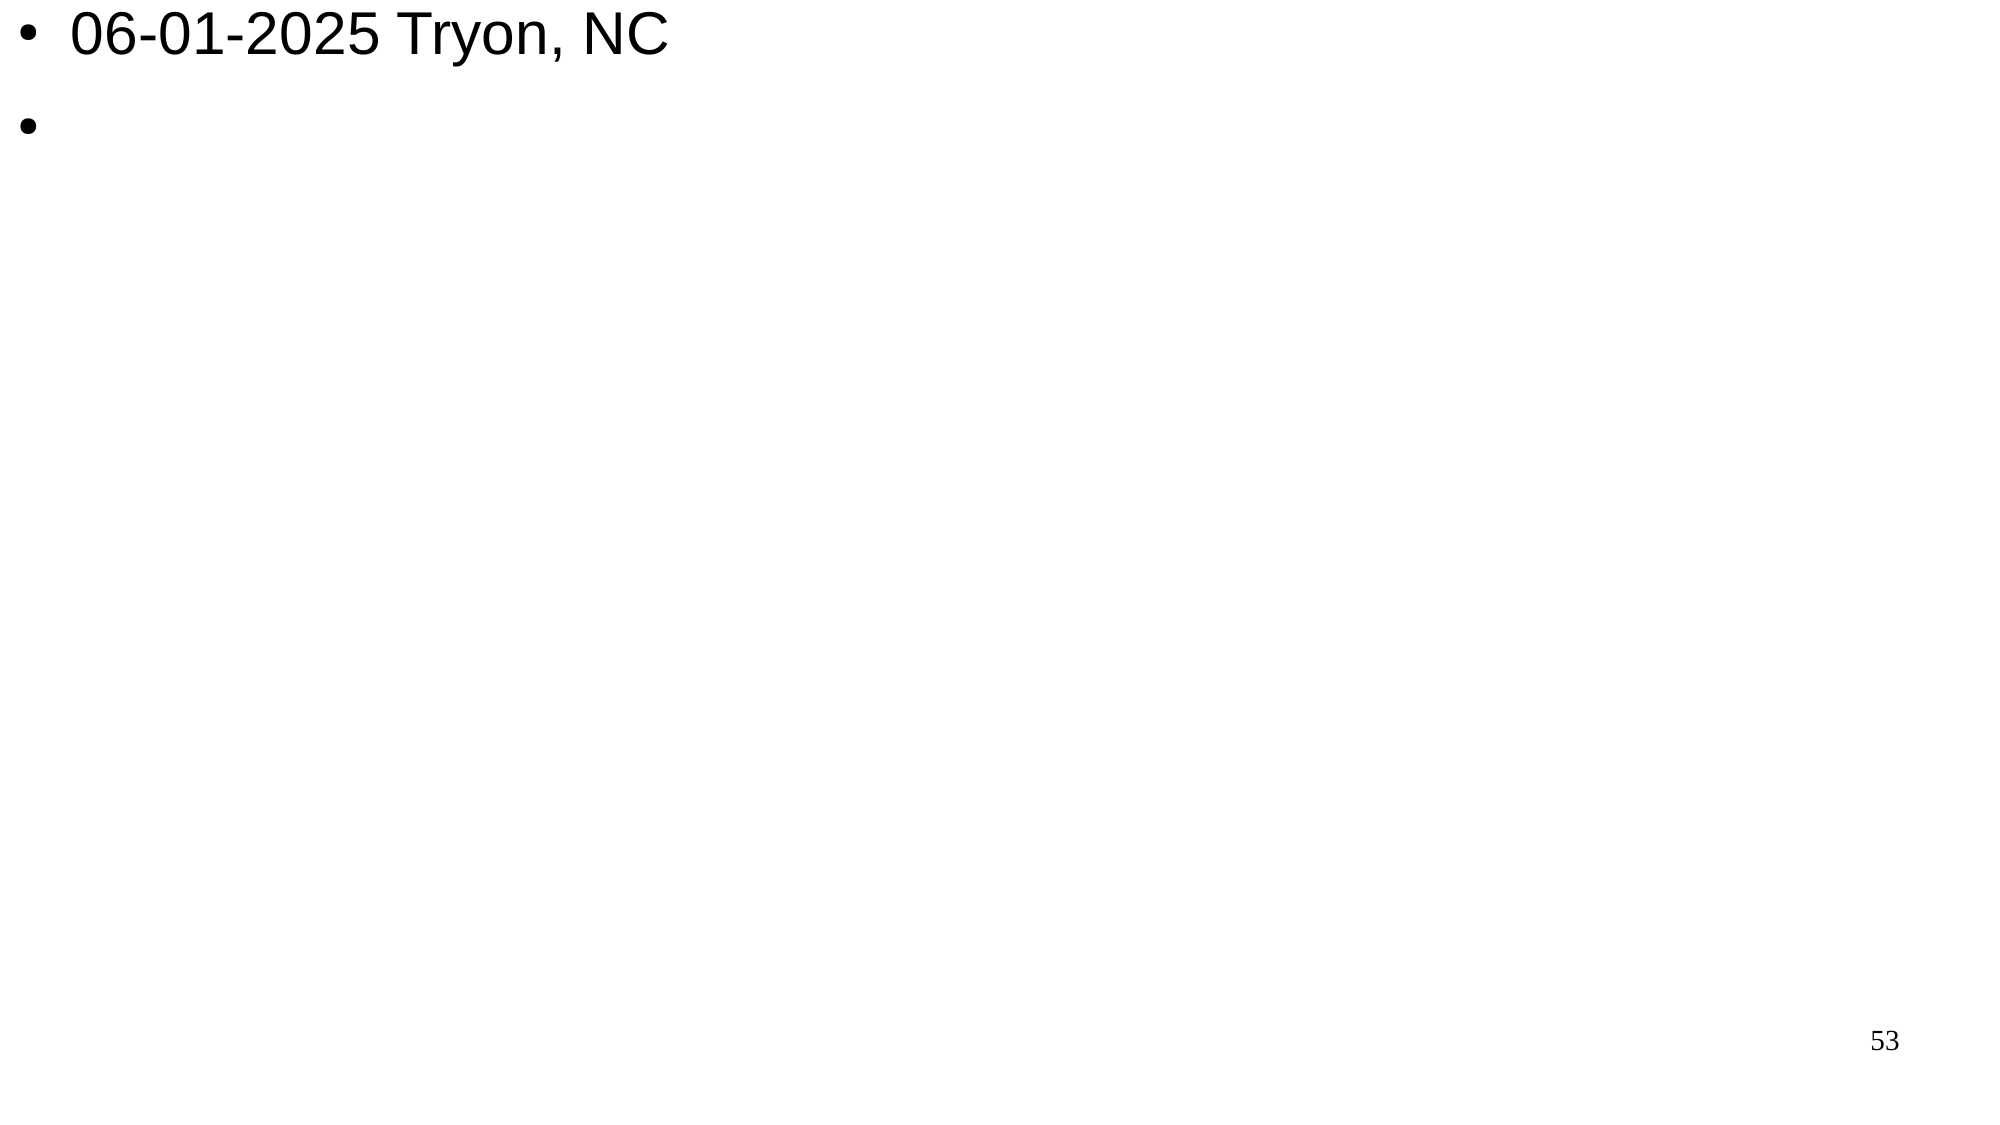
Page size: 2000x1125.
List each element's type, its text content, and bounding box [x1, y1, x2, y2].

list 06-01-2025 Tryon, NC [0, 0, 1996, 1123]
